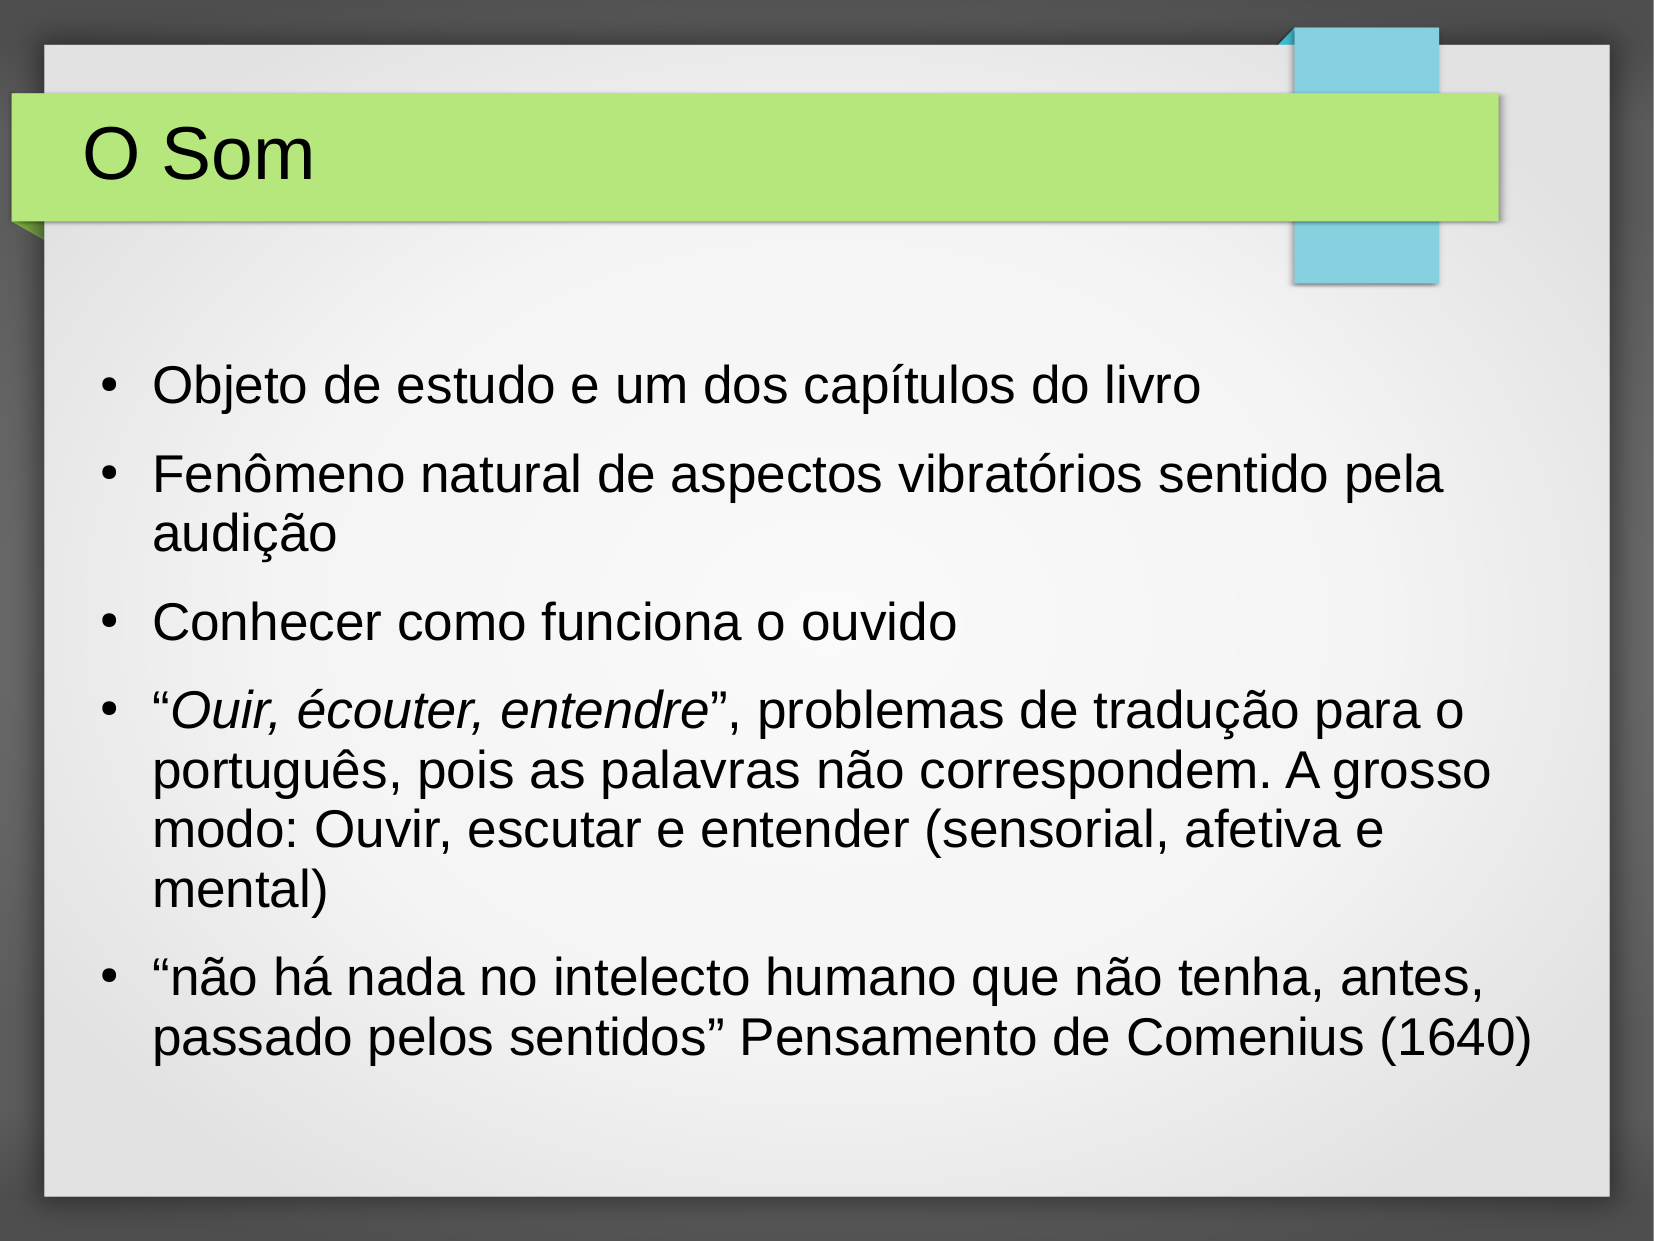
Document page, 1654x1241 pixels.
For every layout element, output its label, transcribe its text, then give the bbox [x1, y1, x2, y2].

picture [0, 0, 1654, 1241]
title O Som [82, 94, 1264, 213]
list Objeto de estudo e um dos capítulos do livro Fenômeno natural de aspectos vibratórios sentido pela audição Conhecer como funciona o ouvido “Ouir, écouter, entendre”, problemas de tradução para o português, pois as palavras não correspondem. A grosso modo: Ouvir, escutar e entender (sensorial, afetiva e mental) “não há nada no intelecto humano que não tenha, antes, passado pelos sentidos” Pensamento de Comenius (1640) [82, 355, 1571, 1075]
